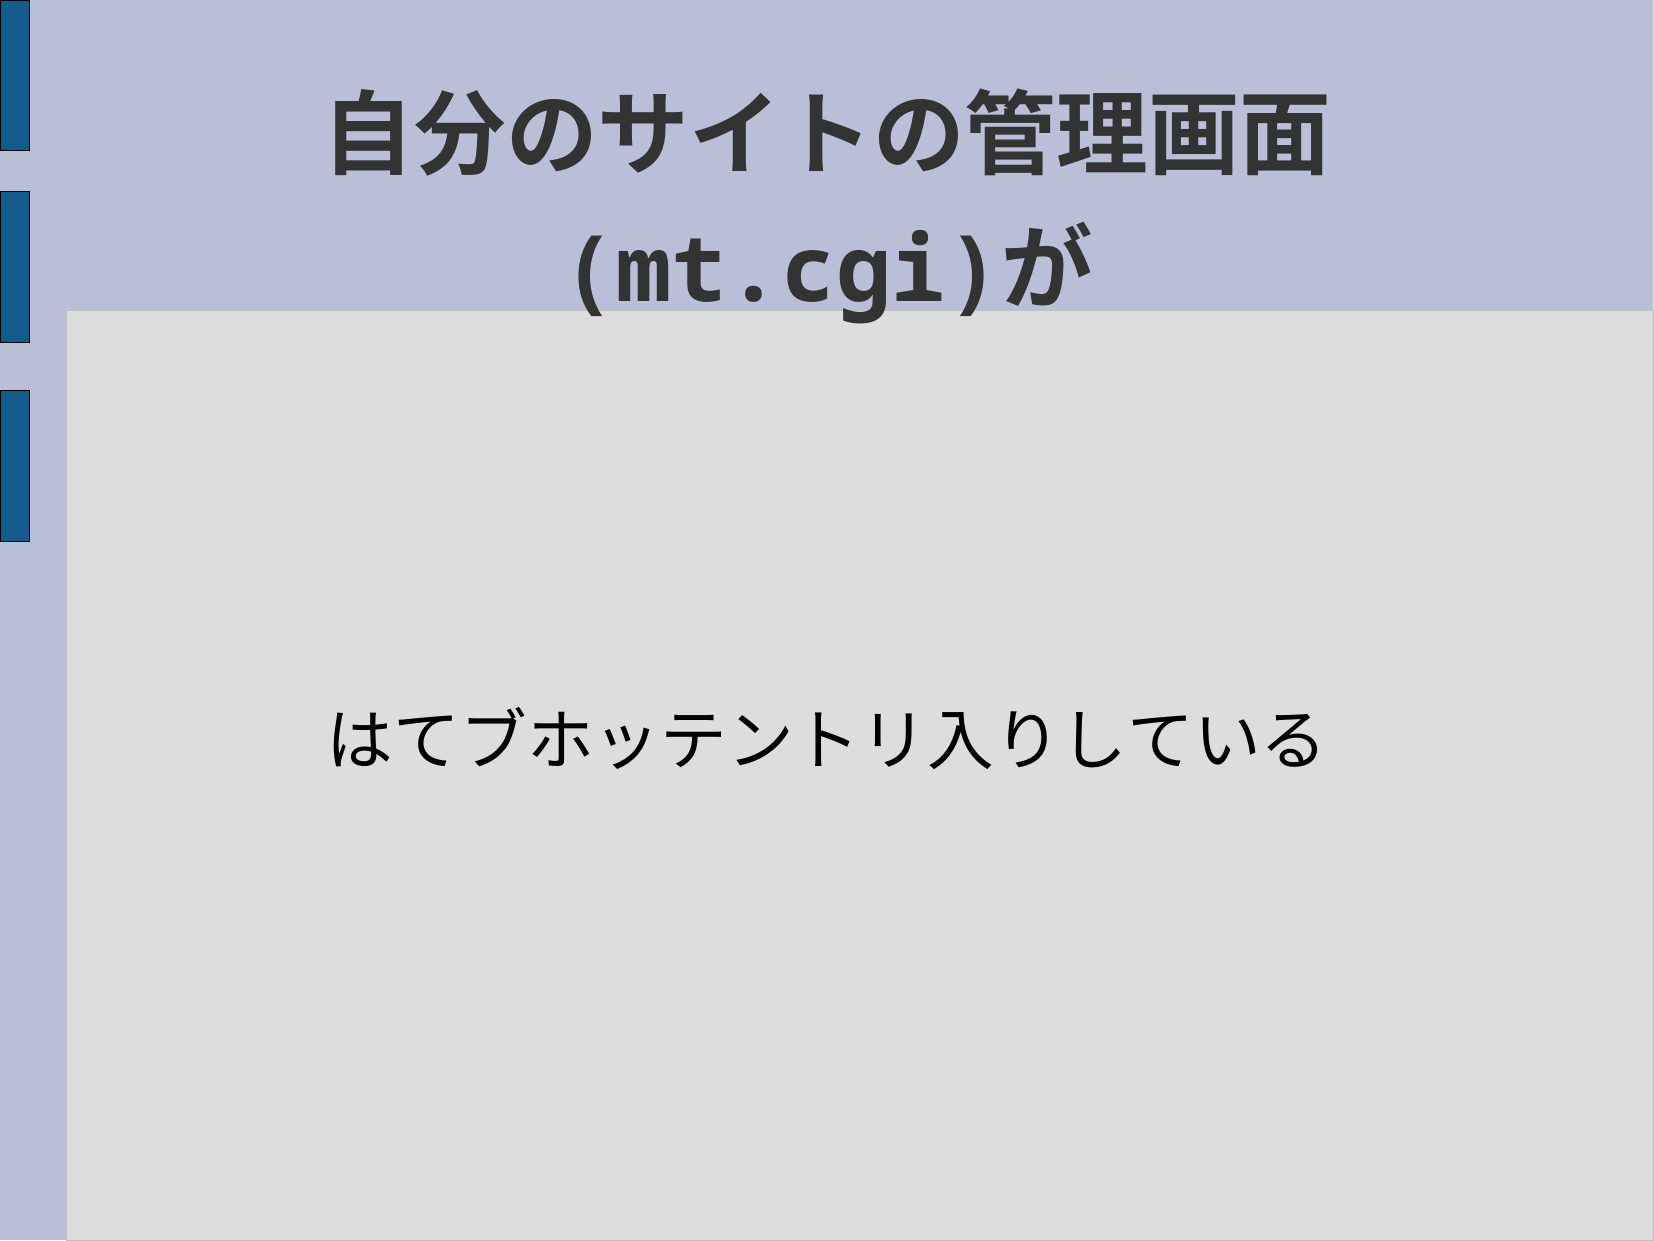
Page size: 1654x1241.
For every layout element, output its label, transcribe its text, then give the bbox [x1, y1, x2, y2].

title 自分のサイトの管理画面(mt.cgi)が [121, 94, 1534, 295]
subtitle はてブホッテントリ入りしている [121, 352, 1534, 1119]
